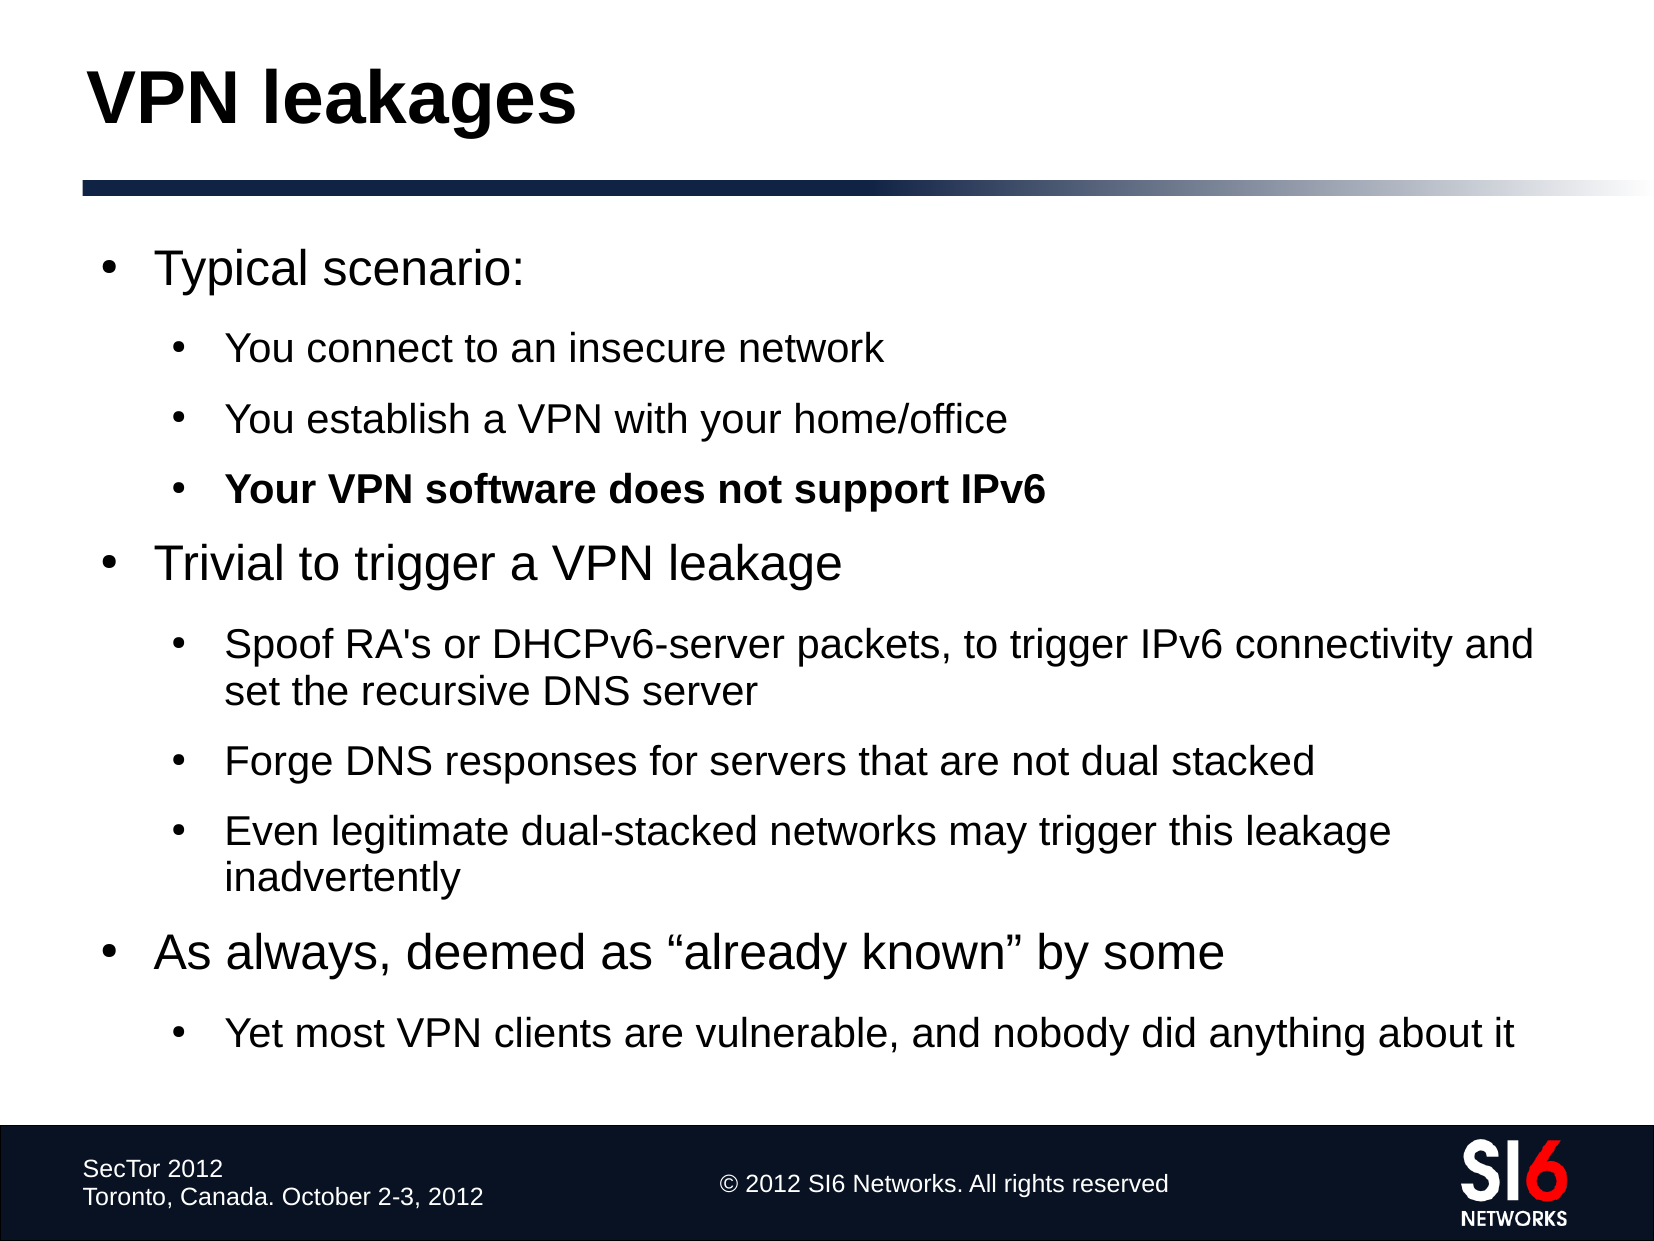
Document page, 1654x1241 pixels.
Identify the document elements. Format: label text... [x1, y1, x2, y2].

picture [1461, 1139, 1567, 1226]
list Typical scenario: You connect to an insecure network You establish a VPN with your home/office Your VPN software does not support IPv6 Trivial to trigger a VPN leakage Spoof RA's or DHCPv6-server packets, to trigger IPv6 connectivity and set the recursive DNS server Forge DNS responses for servers that are not dual stacked Even legitimate dual-stacked networks may trigger this leakage inadvertently As always, deemed as “already known” by some Yet most VPN clients are vulnerable, and nobody did anything about it [82, 240, 1571, 1059]
title VPN leakages [86, 30, 1576, 166]
